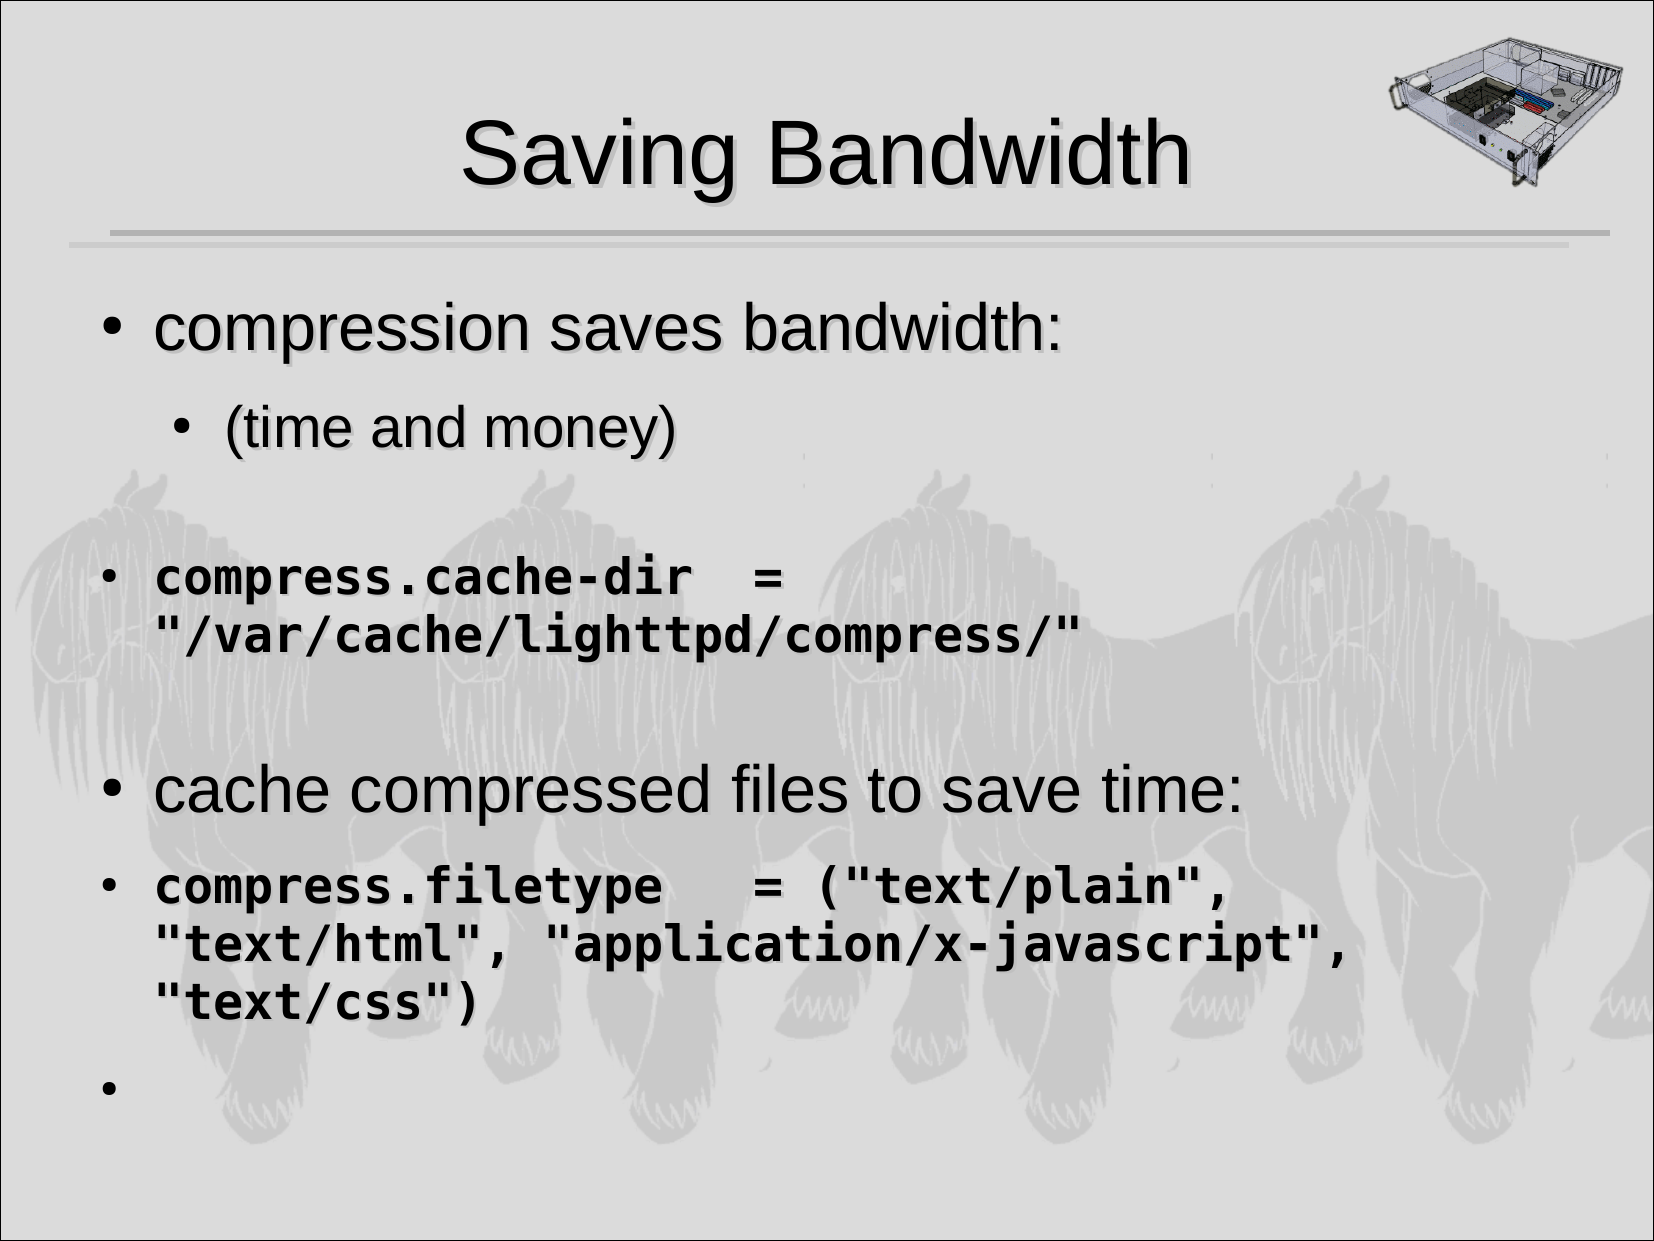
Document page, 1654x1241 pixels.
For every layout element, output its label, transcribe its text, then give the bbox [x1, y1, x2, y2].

list compression saves bandwidth: (time and money) compress.cache-dir = "/var/cache/lighttpd/compress/" cache compressed files to save time: compress.filetype = ("text/plain", "text/html", "application/x-javascript", "text/css") [82, 290, 1571, 1151]
title Saving Bandwidth [82, 56, 1571, 250]
picture [1387, 36, 1624, 188]
